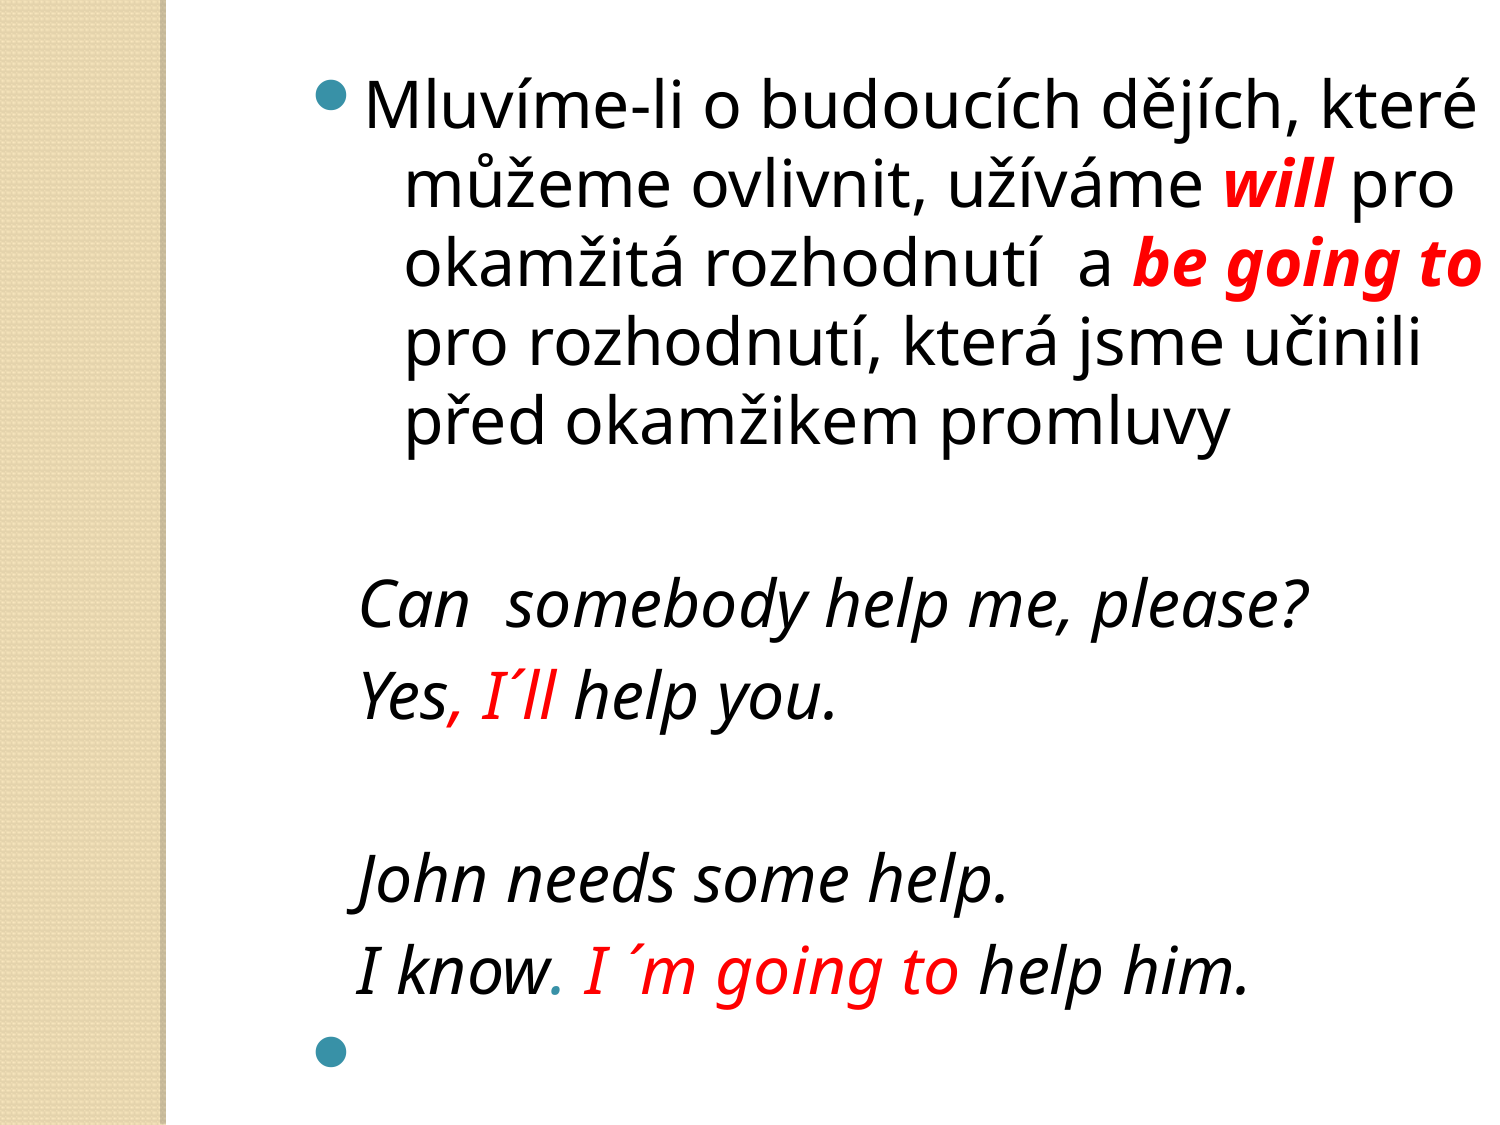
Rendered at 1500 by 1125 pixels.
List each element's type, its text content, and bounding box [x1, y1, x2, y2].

list Mluvíme-li o budoucích dějích, které můžeme ovlivnit, užíváme will pro okamžitá rozhodnutí a be going to pro rozhodnutí, která jsme učinili před okamžikem promluvy Can somebody help me, please? Yes, I´ll help you. John needs some help. I know. I ´m going to help him. [269, 54, 1500, 1026]
